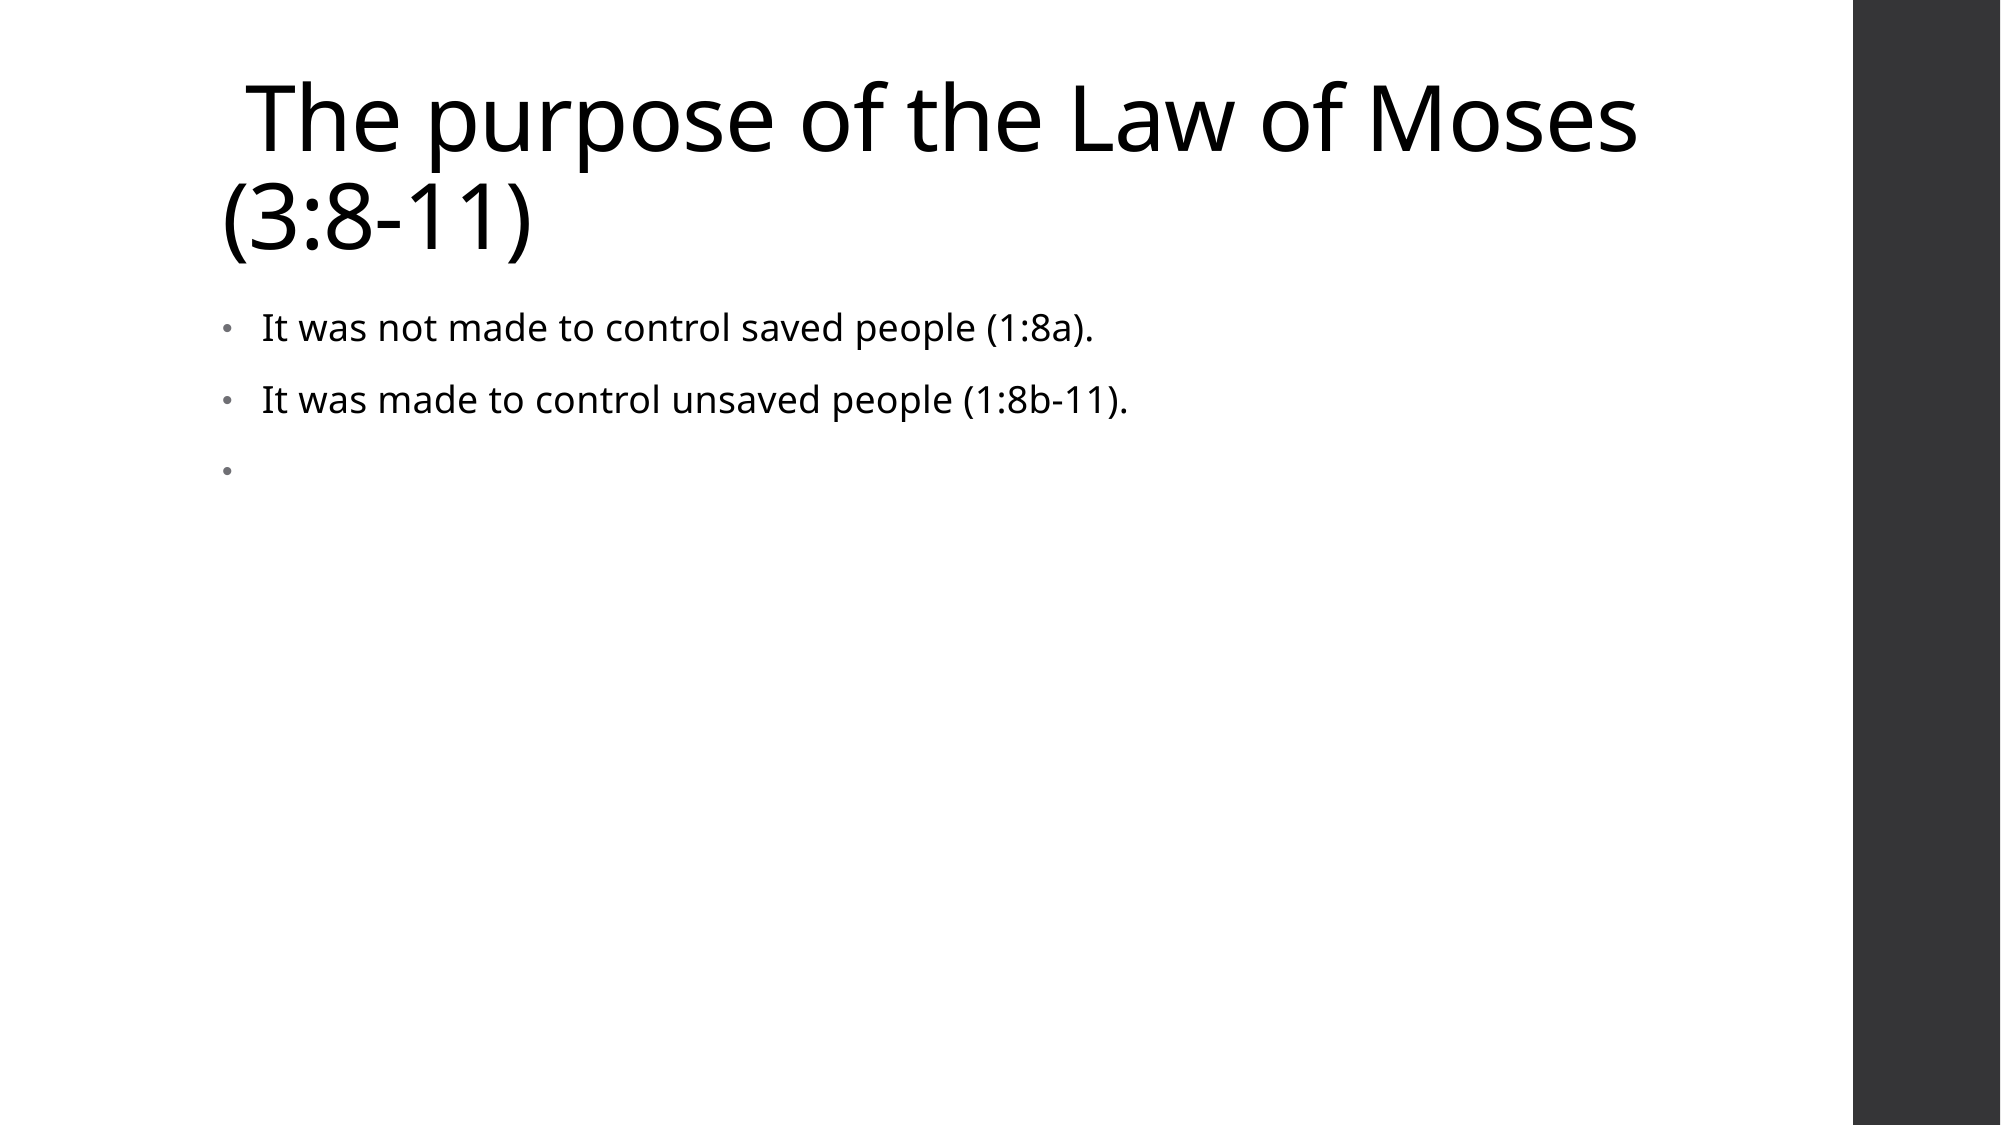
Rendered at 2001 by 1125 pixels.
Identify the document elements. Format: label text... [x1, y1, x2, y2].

list It was not made to control saved people (1:8a). It was made to control unsaved people (1:8b-11). [206, 299, 1617, 1014]
title The purpose of the Law of Moses (3:8-11) [206, 60, 1797, 278]
